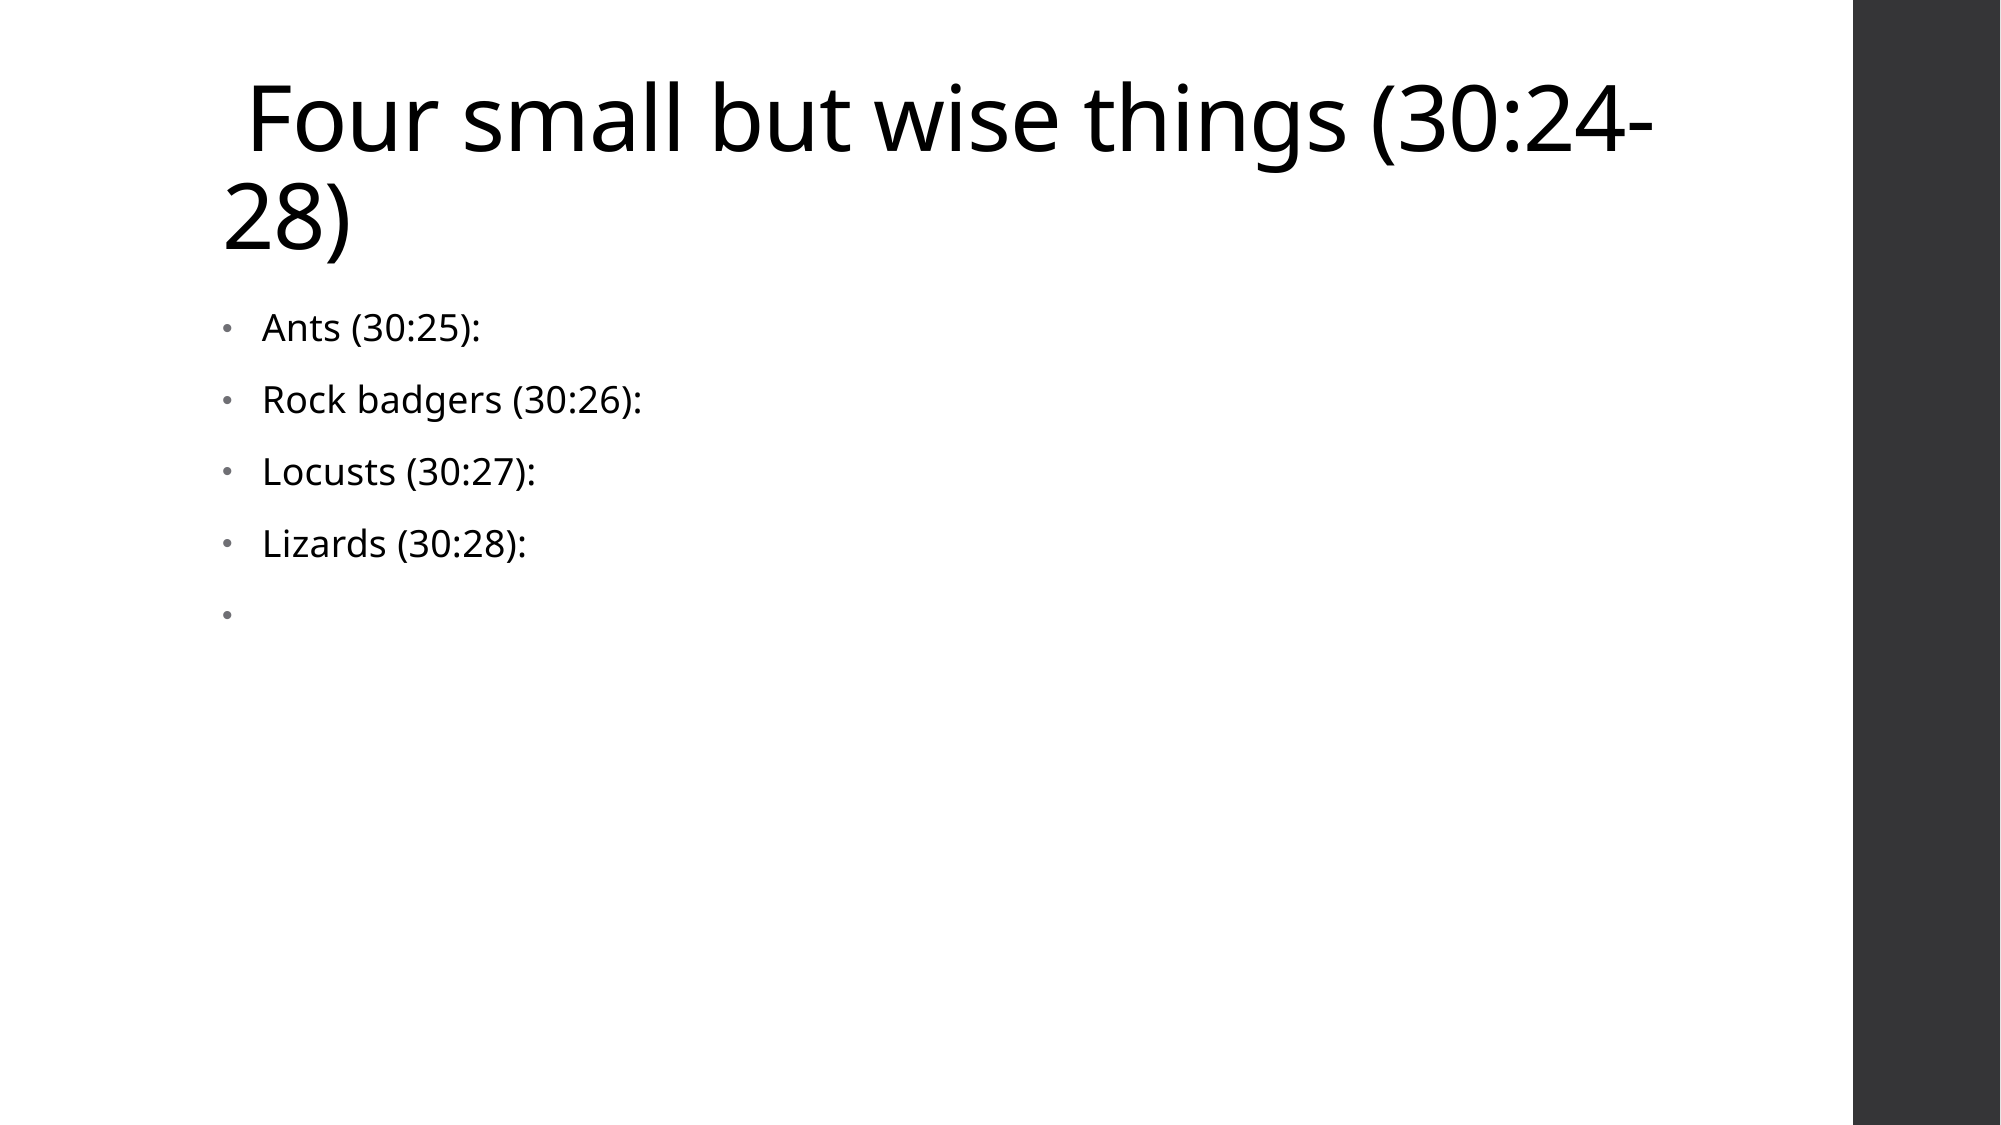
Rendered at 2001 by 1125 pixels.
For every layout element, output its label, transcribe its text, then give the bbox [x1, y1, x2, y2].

title Four small but wise things (30:24-28) [206, 60, 1797, 278]
list Ants (30:25): Rock badgers (30:26): Locusts (30:27): Lizards (30:28): [206, 299, 1617, 1014]
